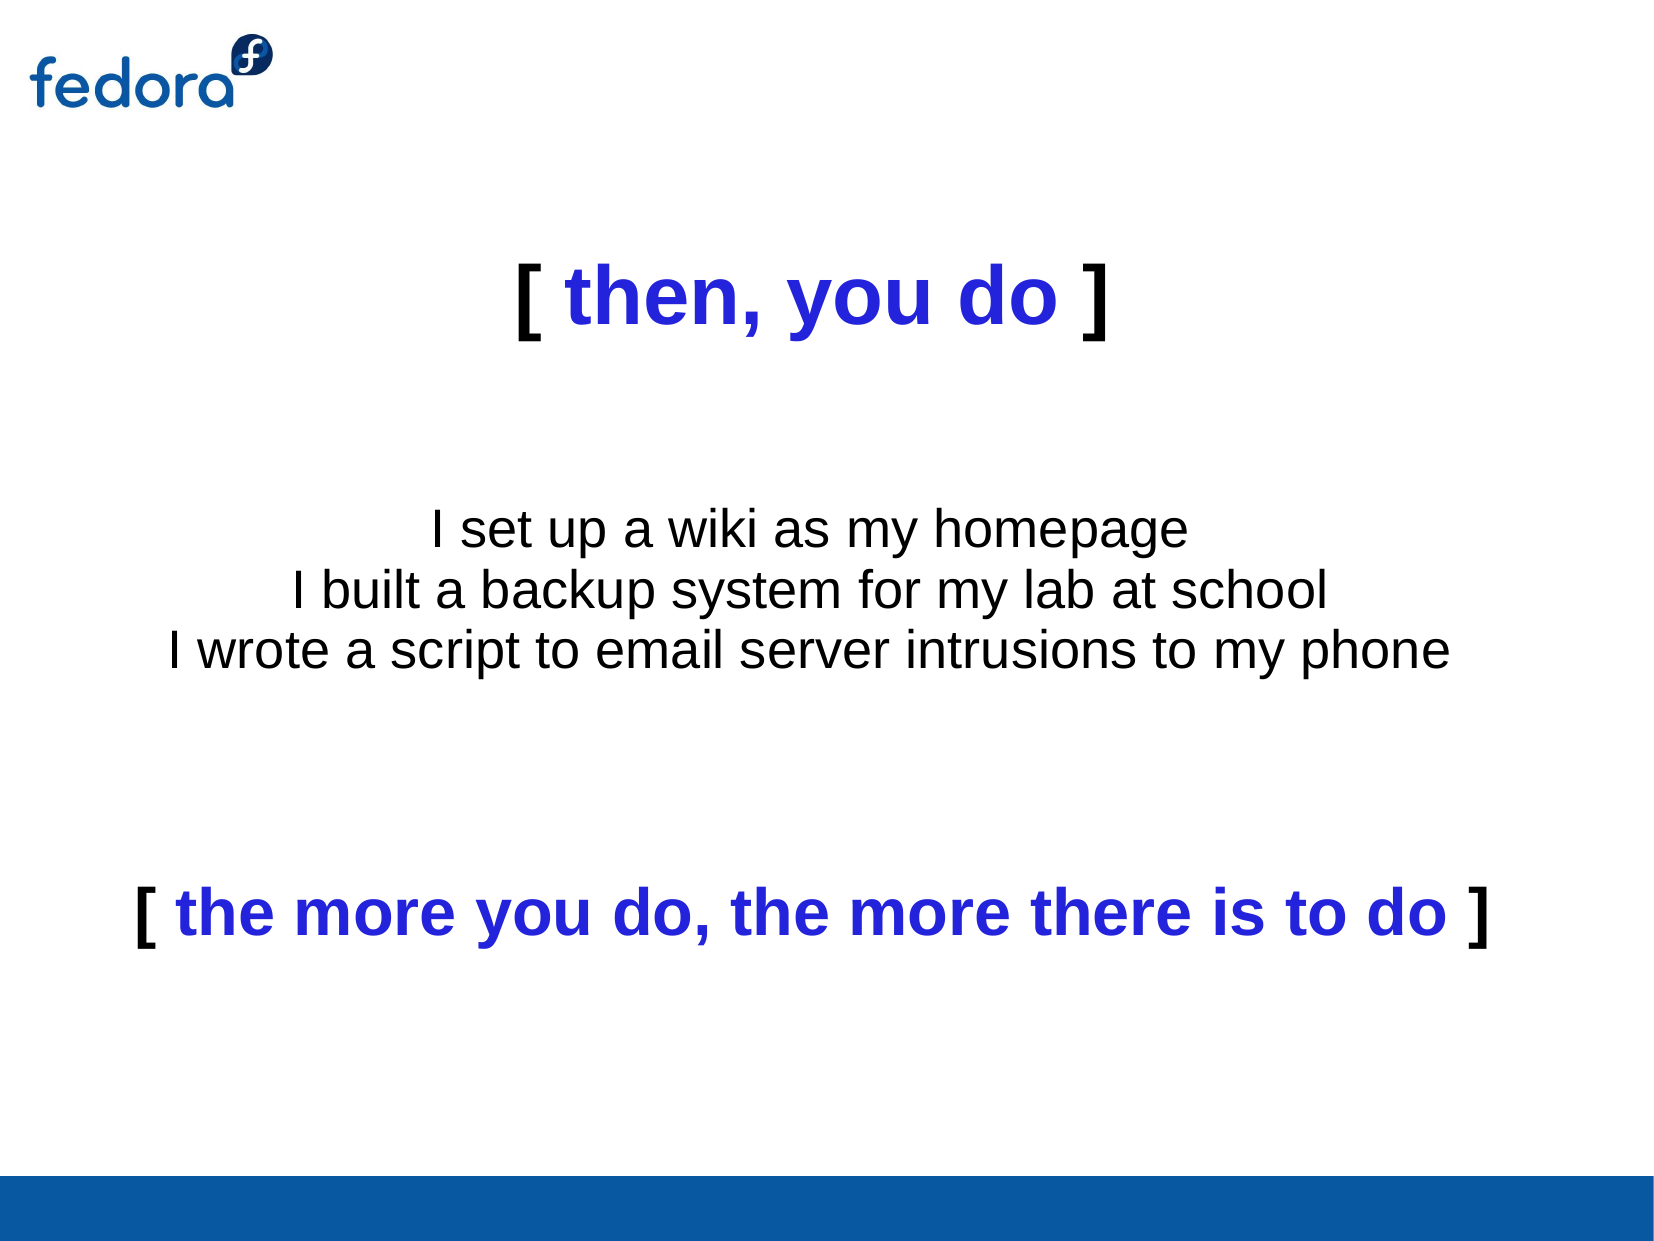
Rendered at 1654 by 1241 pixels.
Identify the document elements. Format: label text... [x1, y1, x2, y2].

text_box [ the more you do, the more there is to do ] [134, 875, 1506, 977]
picture [22, 27, 277, 115]
picture [0, 1176, 1654, 1241]
text_box I set up a wiki as my homepage I built a backup system for my lab at school I wrote a script to email server intrusions to my phone [168, 498, 1487, 776]
text_box [ then, you do ] [514, 249, 1111, 376]
